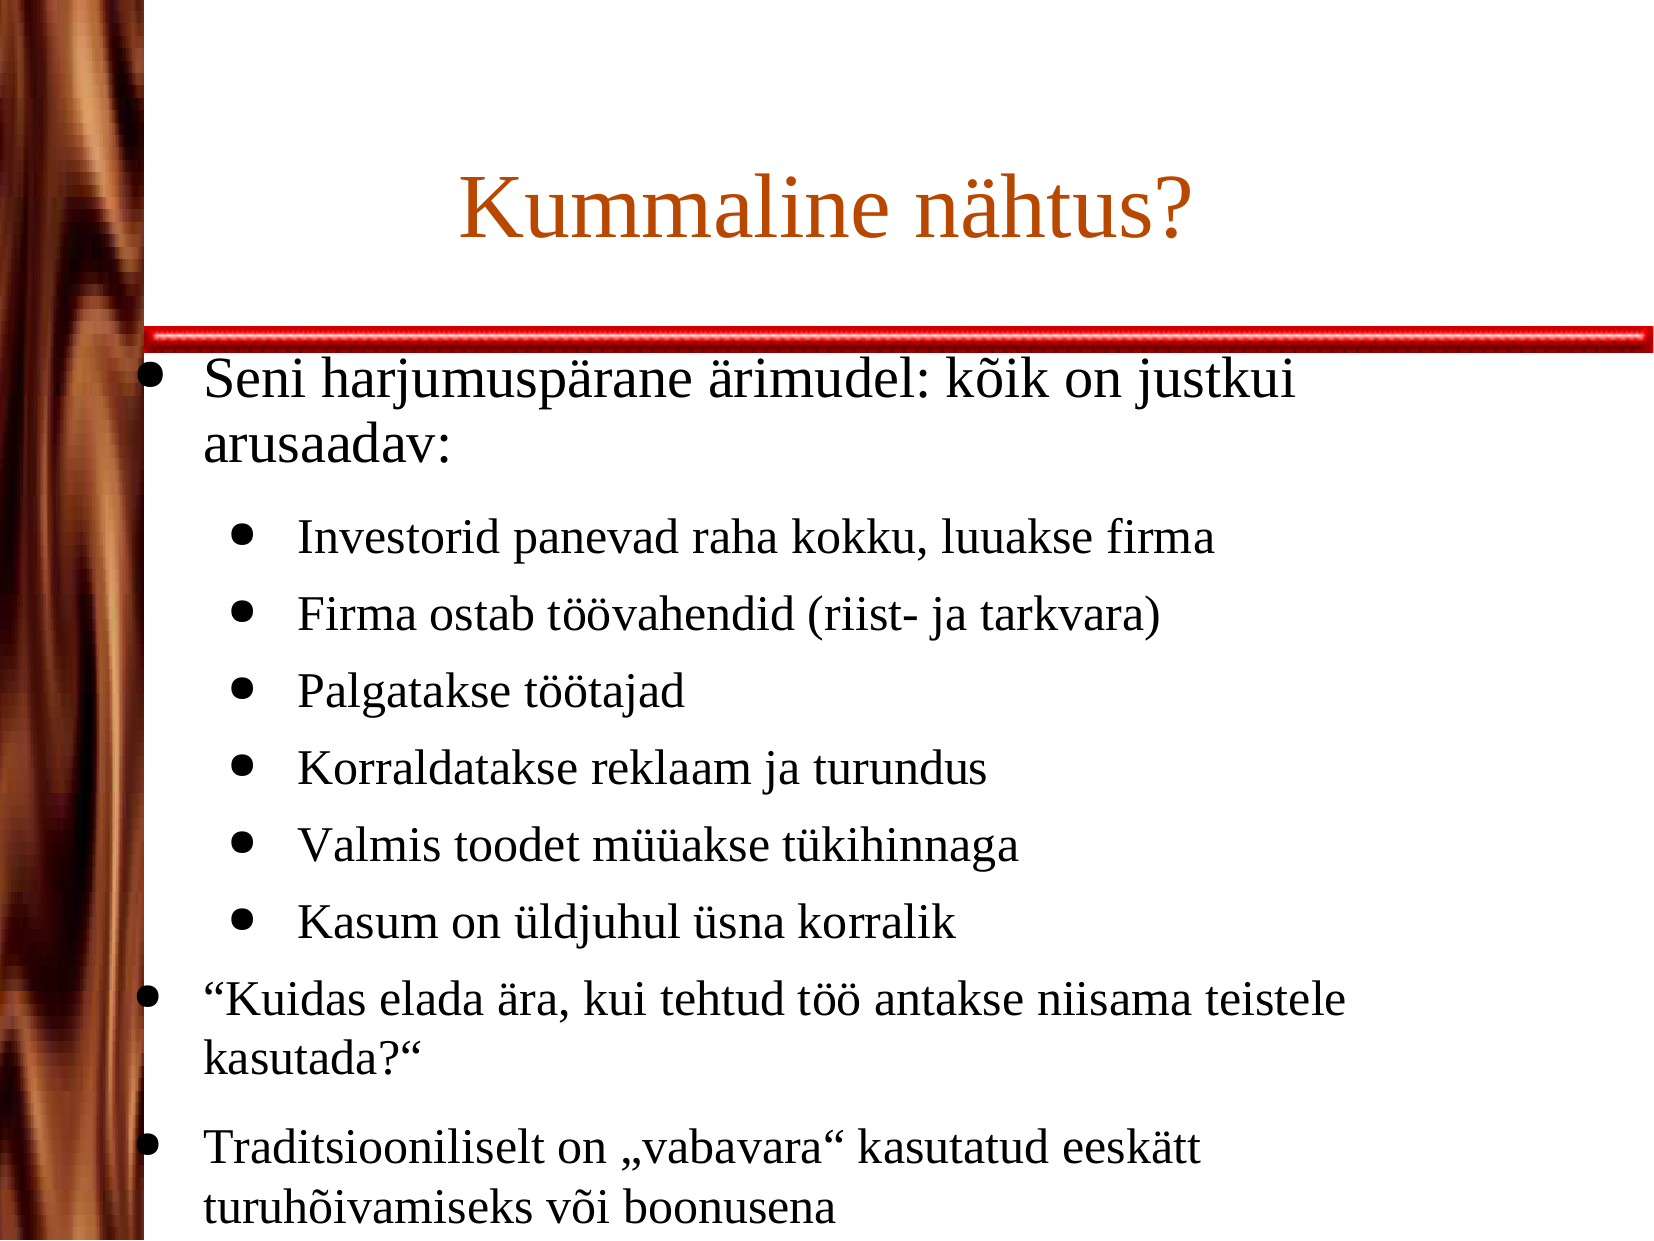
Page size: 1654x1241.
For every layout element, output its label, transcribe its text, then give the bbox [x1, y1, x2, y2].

picture [0, 0, 1654, 1240]
title Kummaline nähtus? [121, 102, 1534, 310]
list Seni harjumuspärane ärimudel: kõik on justkui arusaadav: Investorid panevad raha kokku, luuakse firma Firma ostab töövahendid (riist- ja tarkvara) Palgatakse töötajad Korraldatakse reklaam ja turundus Valmis toodet müüakse tükihinnaga Kasum on üldjuhul üsna korralik “Kuidas elada ära, kui tehtud töö antakse niisama teistele kasutada?“ Traditsiooniliselt on „vabavara“ kasutatud eeskätt turuhõivamiseks või boonusena [121, 344, 1534, 1234]
